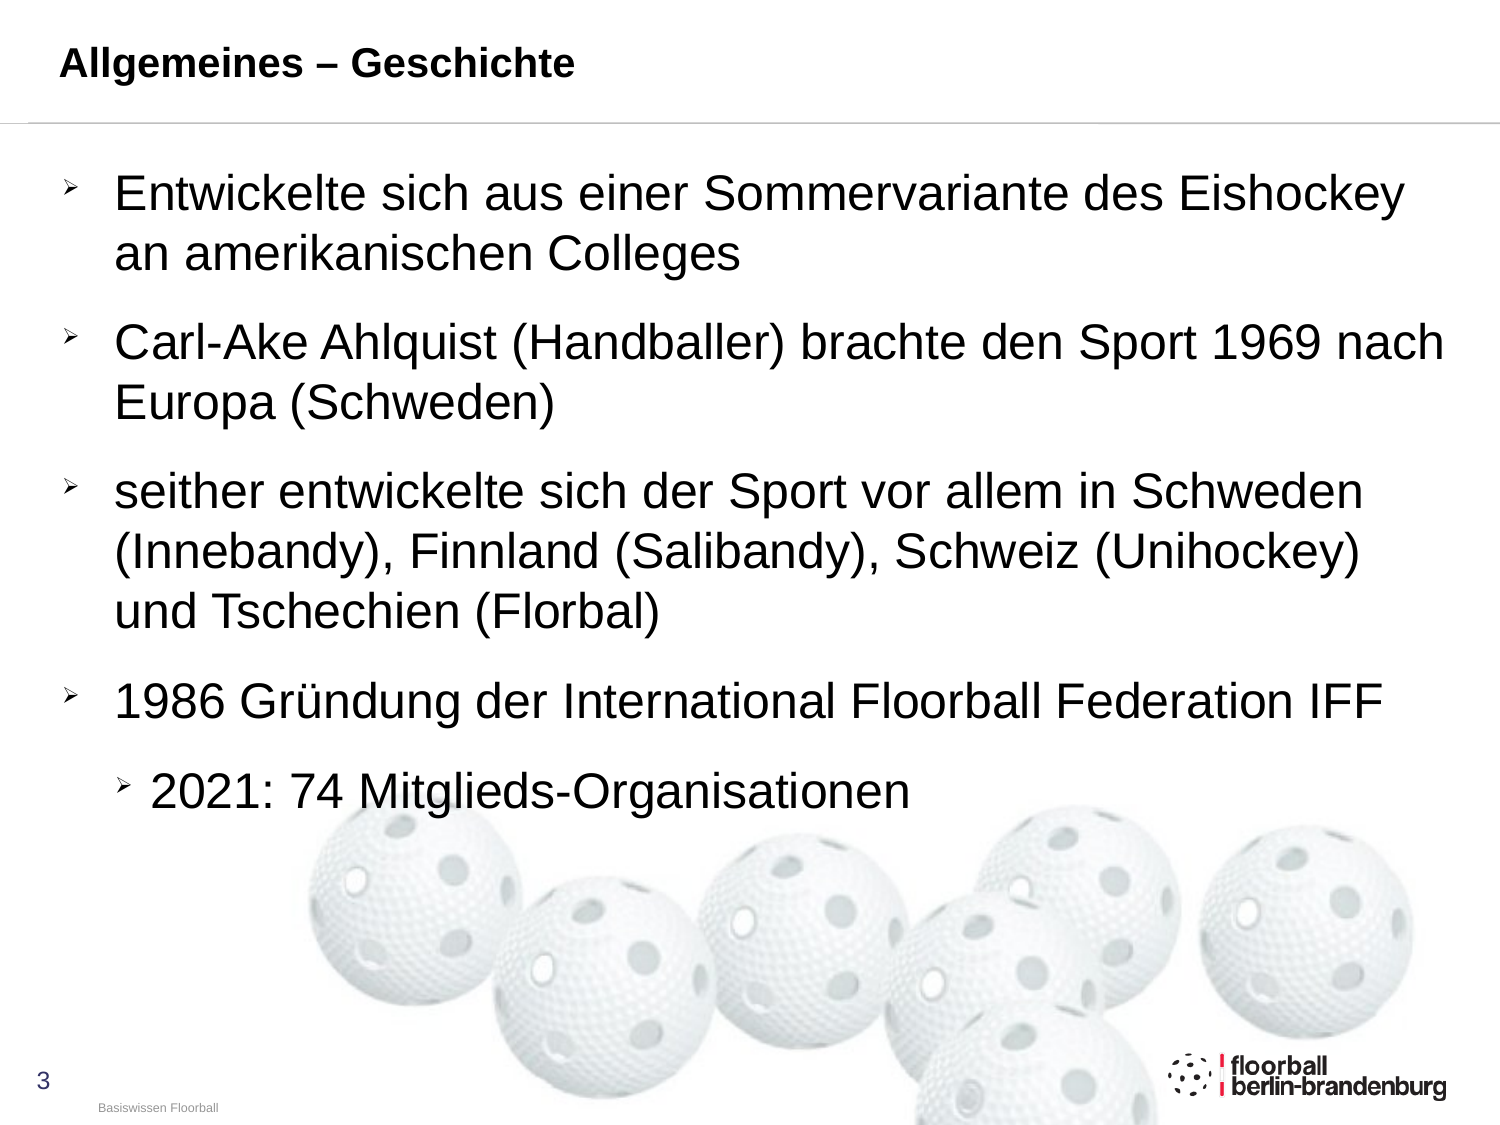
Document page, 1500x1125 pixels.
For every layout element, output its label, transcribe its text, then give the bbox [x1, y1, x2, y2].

picture [242, 355, 1483, 1125]
text_box Allgemeines – Geschichte [43, 28, 1466, 94]
text_box Entwickelte sich aus einer Sommervariante des Eishockey an amerikanischen Colleges Carl-Ake Ahlquist (Handballer) brachte den Sport 1969 nach Europa (Schweden) seither entwickelte sich der Sport vor allem in Schweden (Innebandy), Finnland (Salibandy), Schweiz (Unihockey) und Tschechien (Florbal) 1986 Gründung der International Floorball Federation IFF 2021: 74 Mitglieds-Organisationen [29, 152, 1466, 1013]
